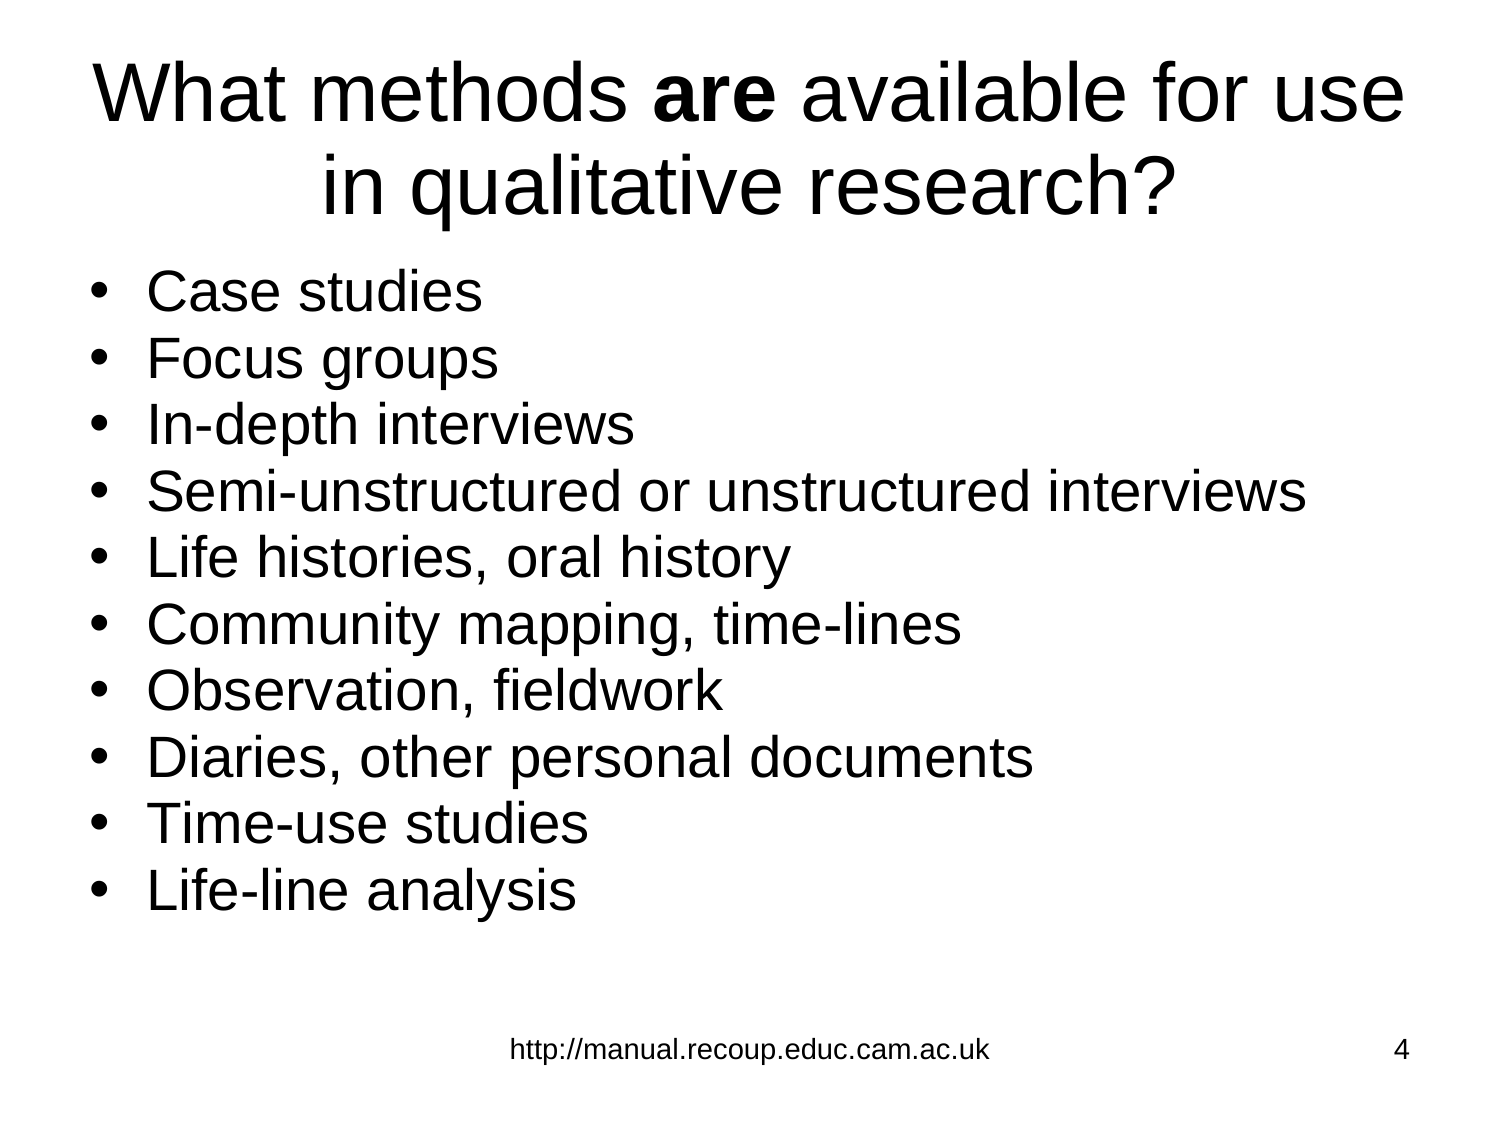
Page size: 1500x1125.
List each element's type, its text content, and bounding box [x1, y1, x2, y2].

list Case studies Focus groups In-depth interviews Semi-unstructured or unstructured interviews Life histories, oral history Community mapping, time-lines Observation, fieldwork Diaries, other personal documents Time-use studies Life-line analysis [75, 262, 1426, 1040]
title What methods are available for use in qualitative research? [75, 31, 1426, 247]
